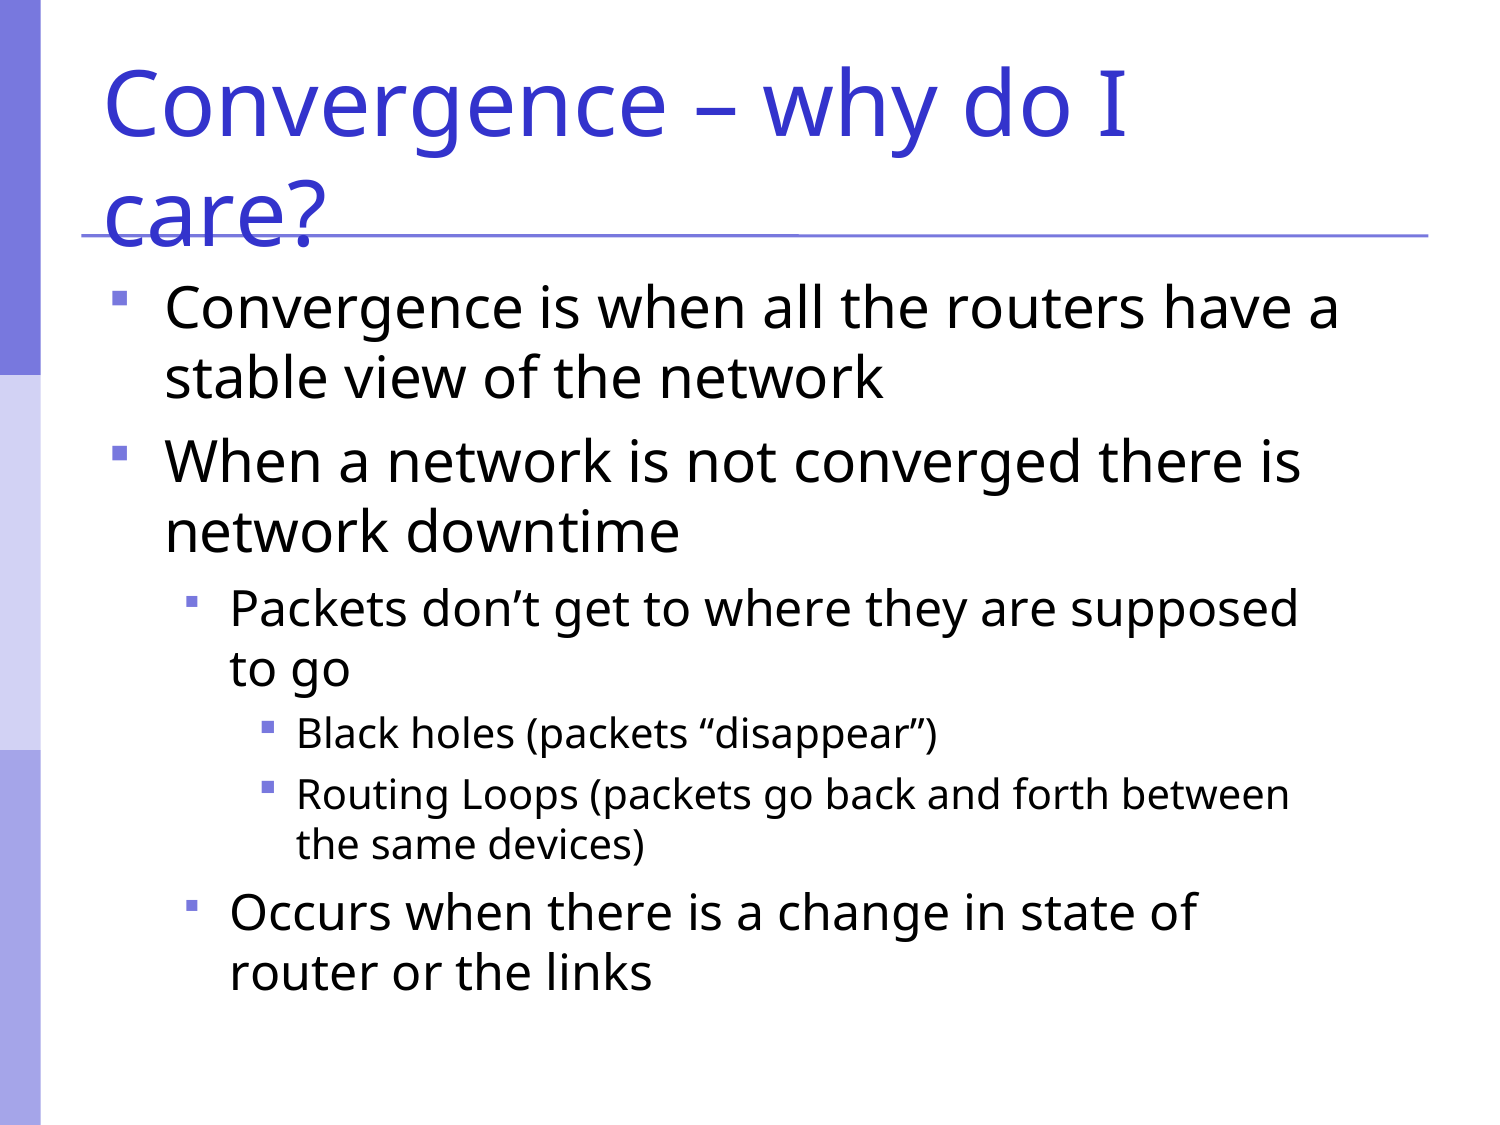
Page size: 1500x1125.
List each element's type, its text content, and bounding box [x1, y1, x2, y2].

text_box Convergence is when all the routers have a stable view of the network When a network is not converged there is network downtime Packets don’t get to where they are supposed to go Black holes (packets “disappear”) Routing Loops (packets go back and forth between the same devices) Occurs when there is a change in state of router or the links [93, 262, 1369, 1026]
text_box Convergence – why do I care? [87, 37, 1363, 225]
